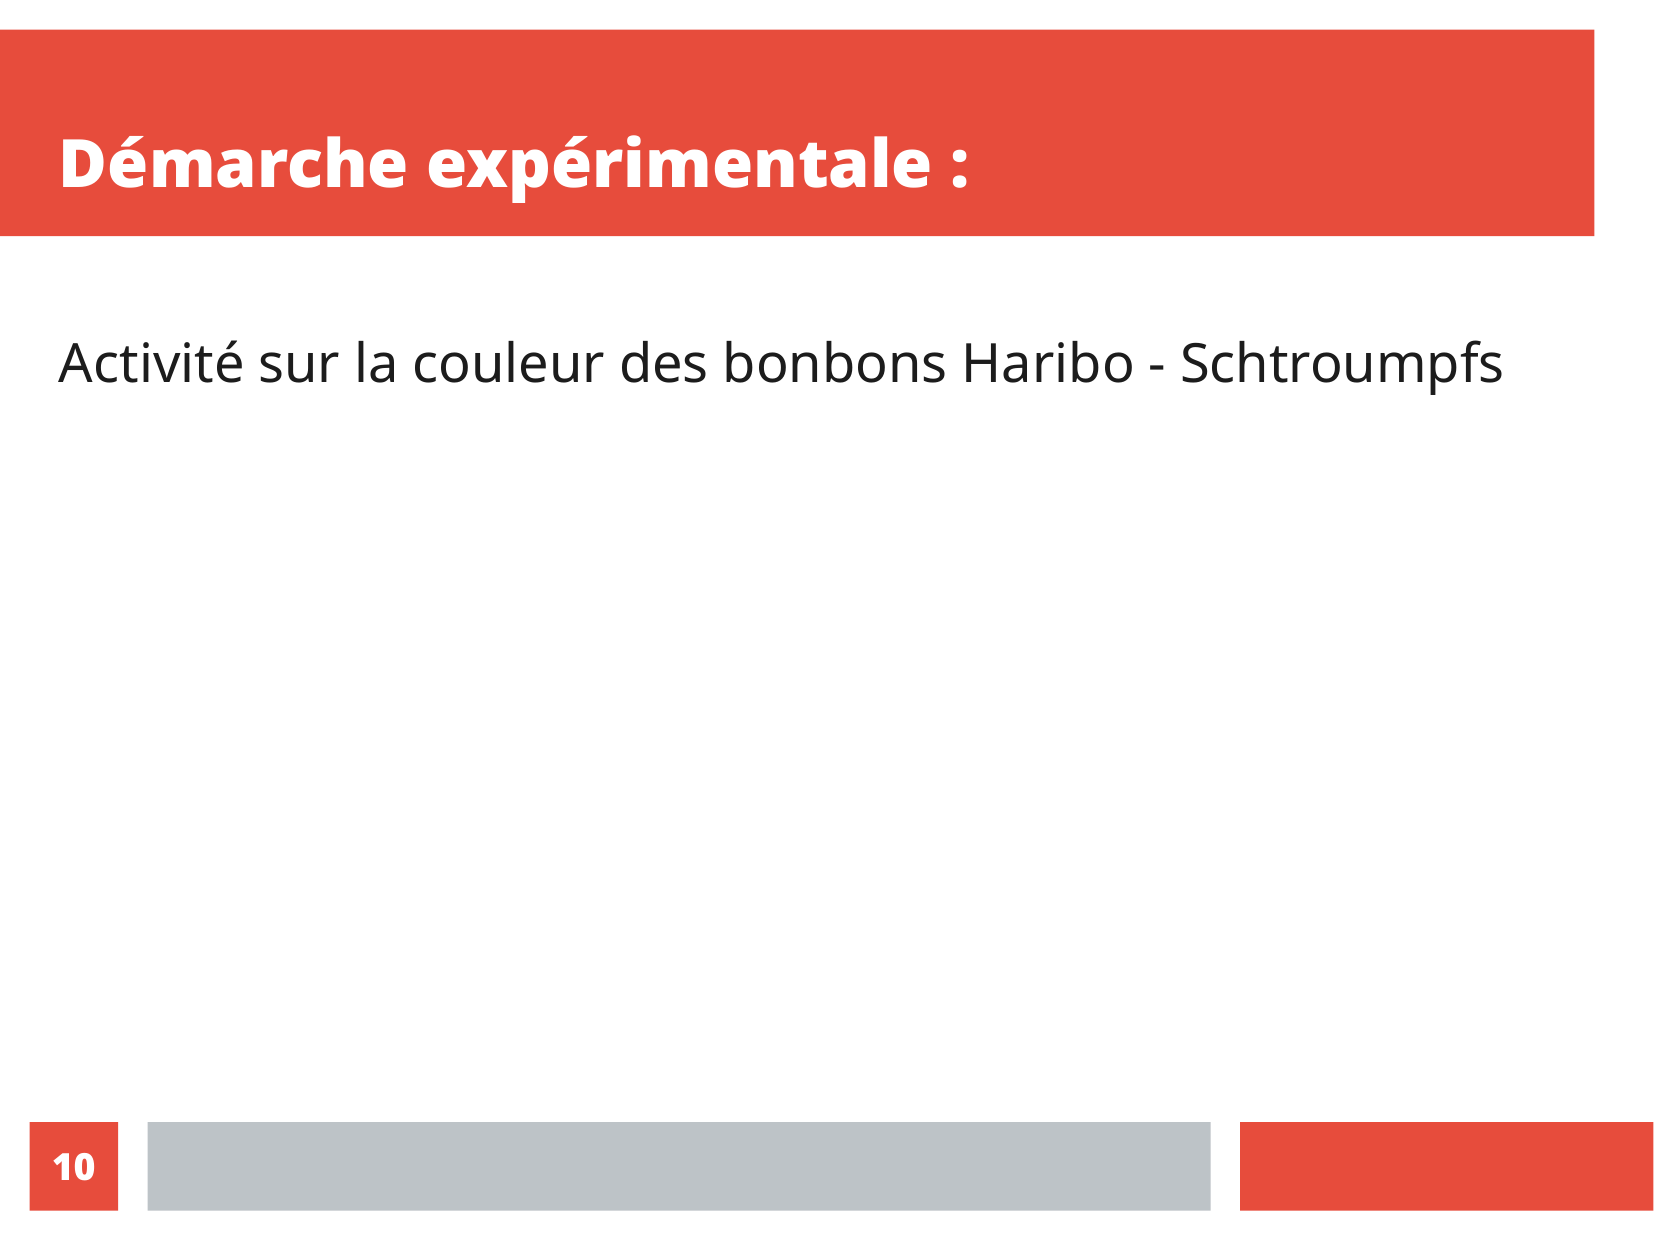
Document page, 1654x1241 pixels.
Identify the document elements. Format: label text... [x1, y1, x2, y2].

list Activité sur la couleur des bonbons Haribo - Schtroumpfs [59, 324, 1565, 402]
title Démarche expérimentale : [59, 59, 1595, 207]
